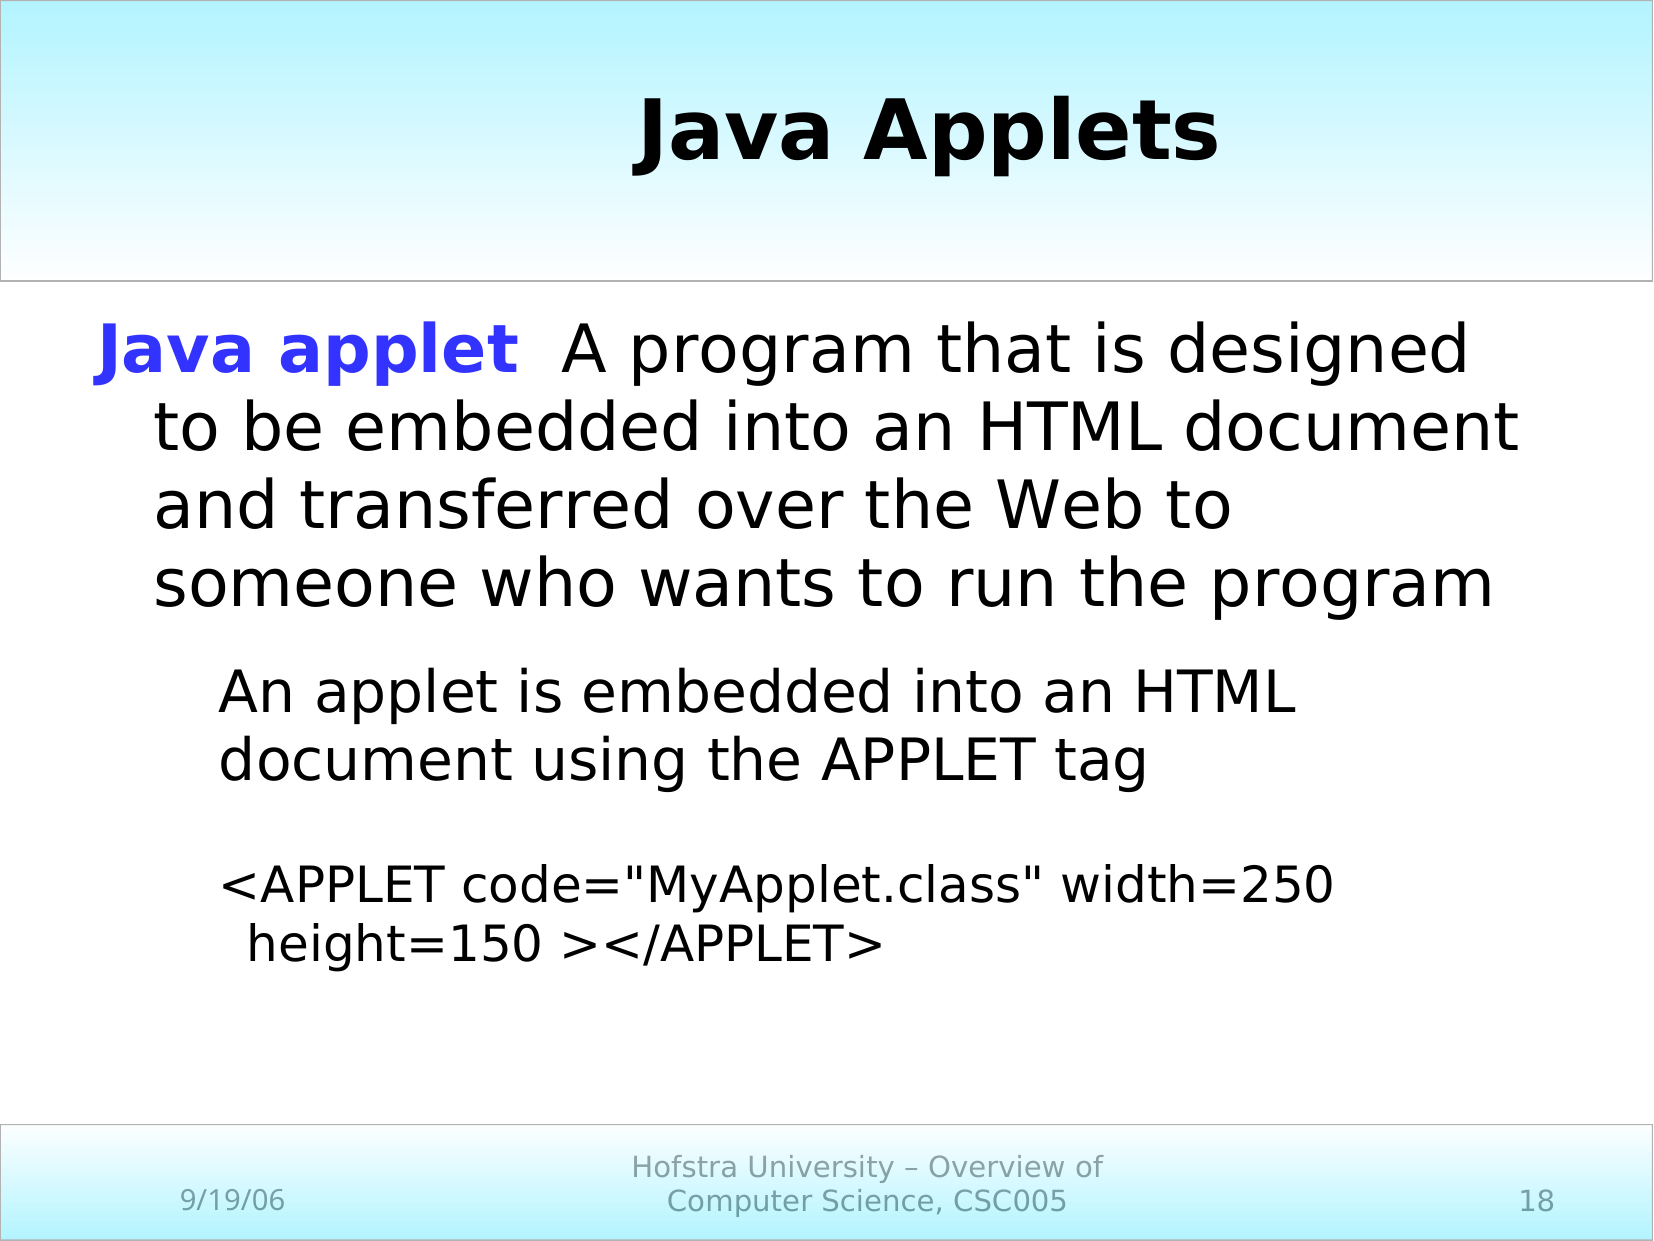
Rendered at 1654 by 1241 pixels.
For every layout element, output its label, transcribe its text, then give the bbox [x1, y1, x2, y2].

list Java applet A program that is designed to be embedded into an HTML document and transferred over the Web to someone who wants to run the program An applet is embedded into an HTML document using the APPLET tag <APPLET code="MyApplet.class" width=250 height=150 ></APPLET> [82, 303, 1571, 1157]
title Java Applets [247, 27, 1612, 235]
